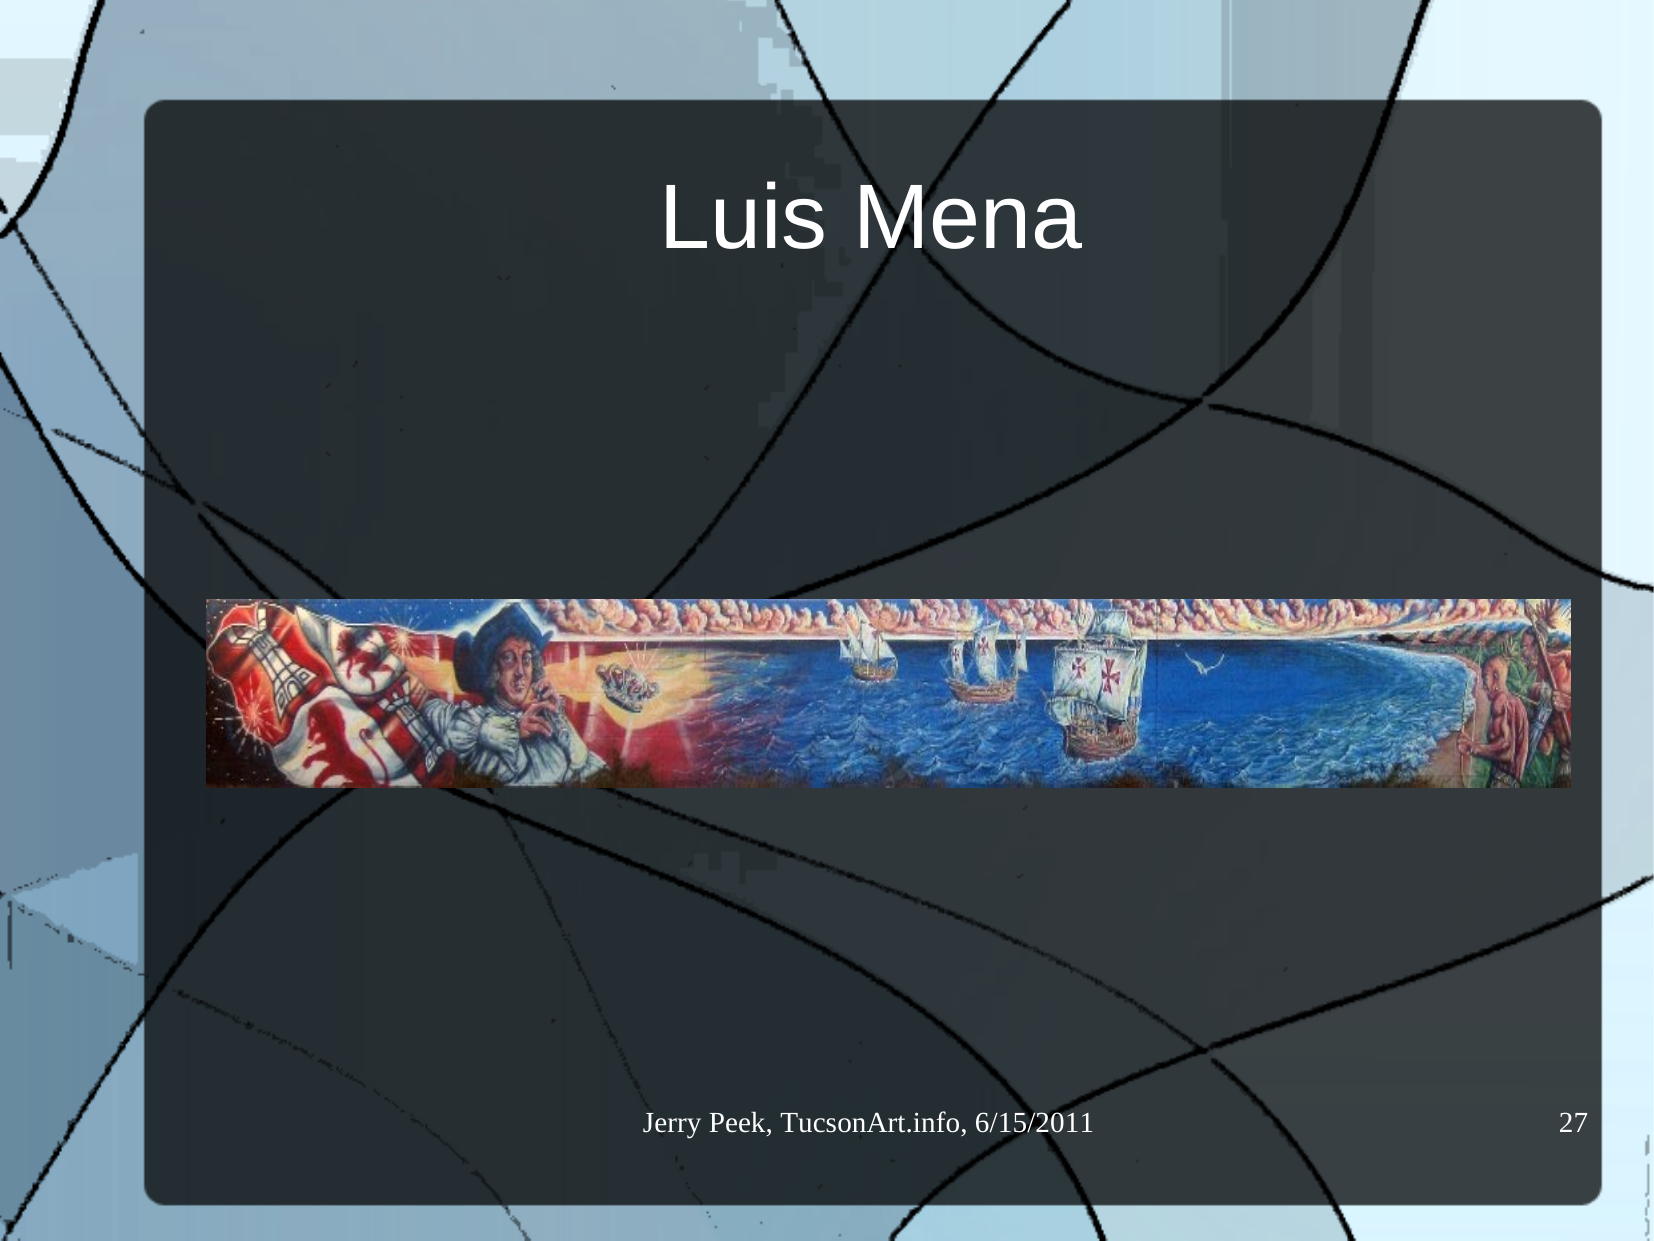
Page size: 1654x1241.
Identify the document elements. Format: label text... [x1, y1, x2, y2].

picture [0, 0, 1654, 1241]
title Luis Mena [159, 108, 1583, 325]
